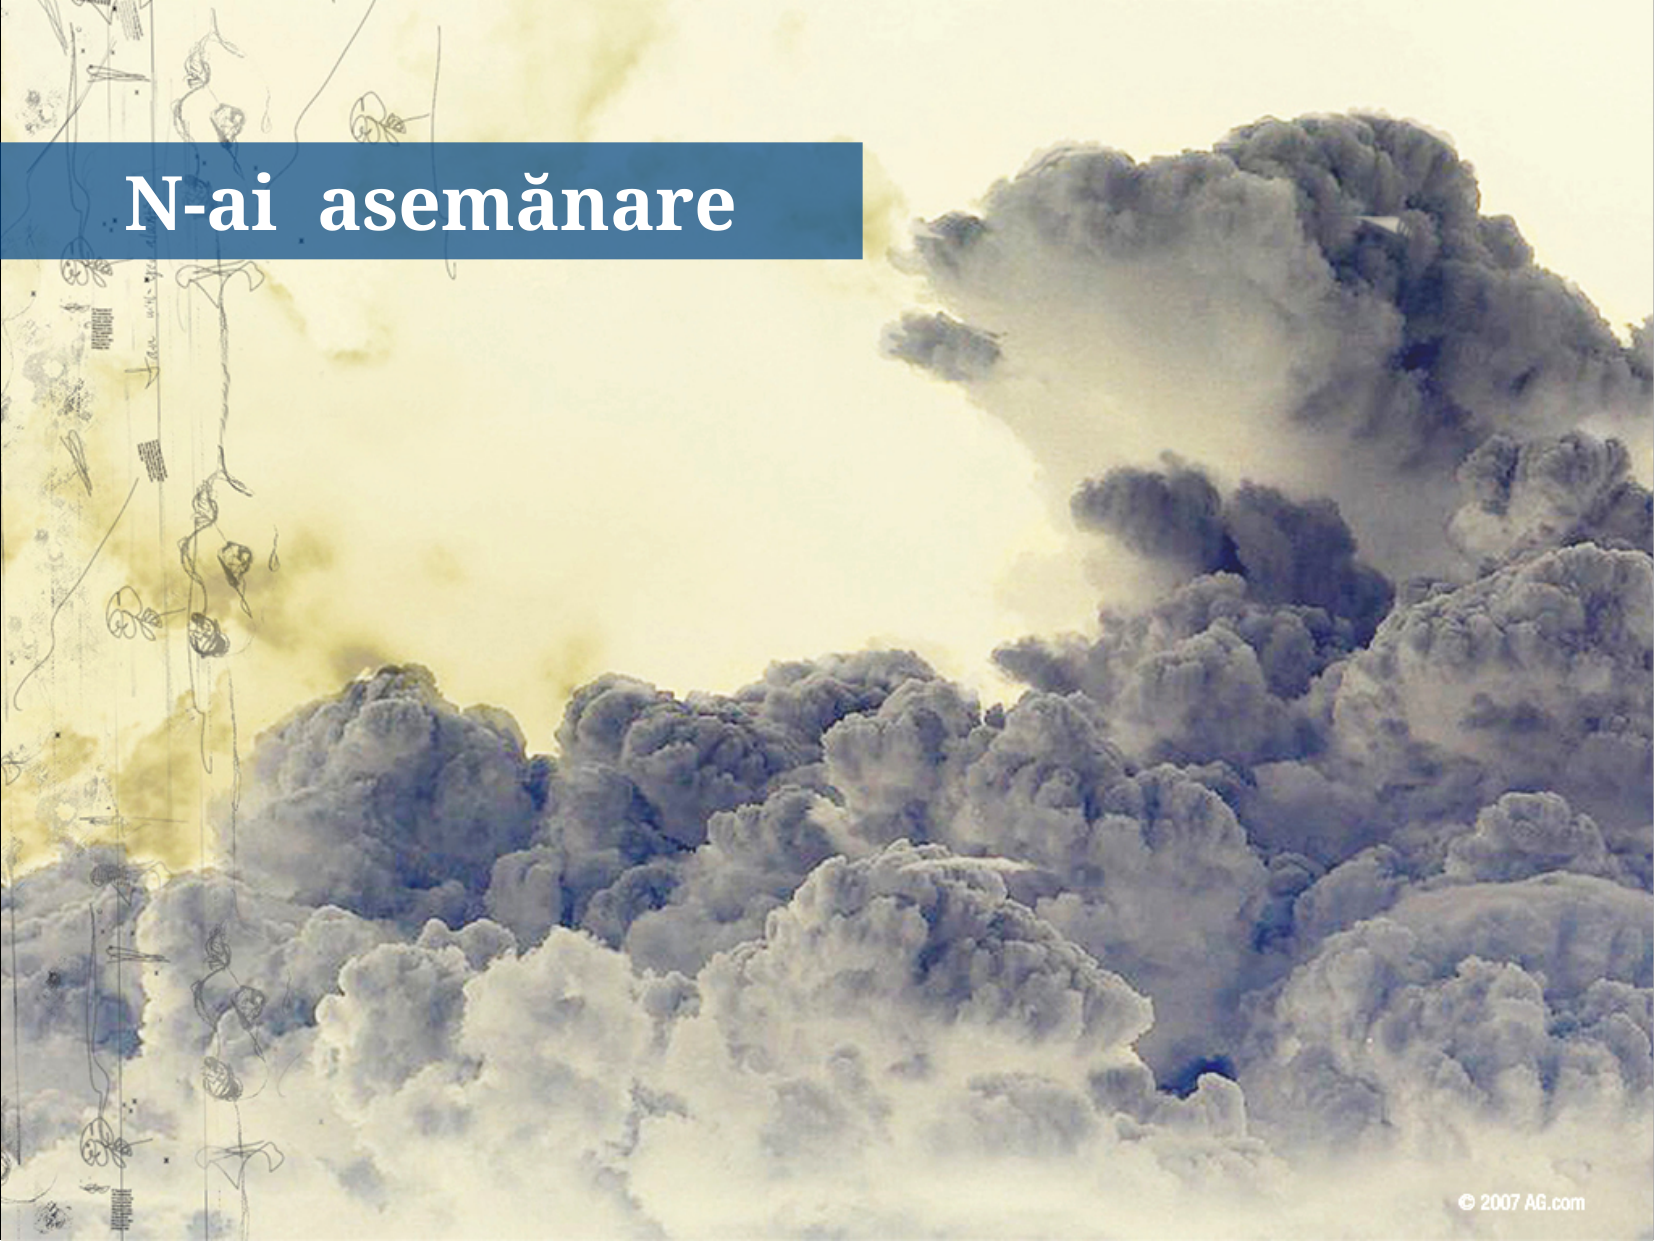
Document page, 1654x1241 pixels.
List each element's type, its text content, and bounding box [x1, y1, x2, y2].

picture [1, 0, 1654, 1241]
text_box N-ai asemănare [0, 147, 863, 255]
